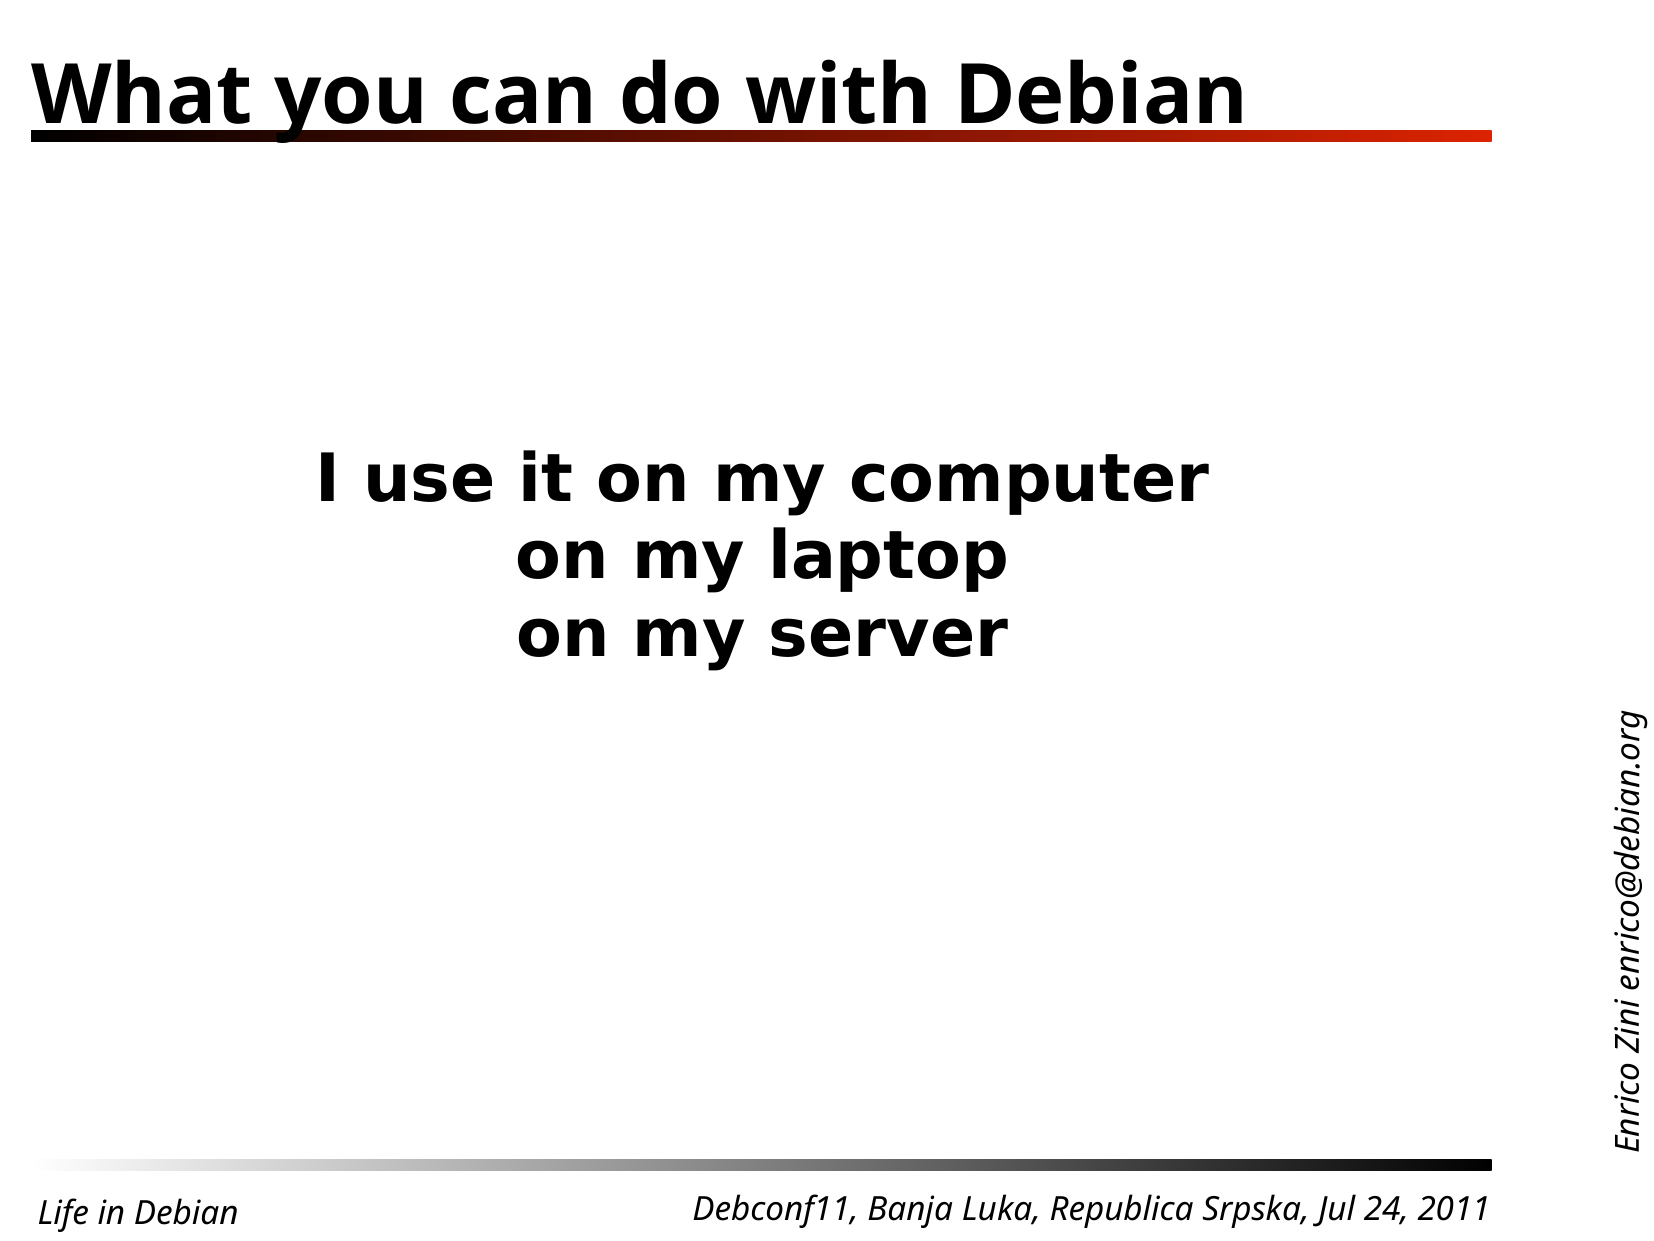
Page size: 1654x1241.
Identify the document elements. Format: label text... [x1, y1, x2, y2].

text_box What you can do with Debian [31, 34, 1438, 168]
text_box I use it on my computer on my laptop on my server [30, 439, 1495, 673]
